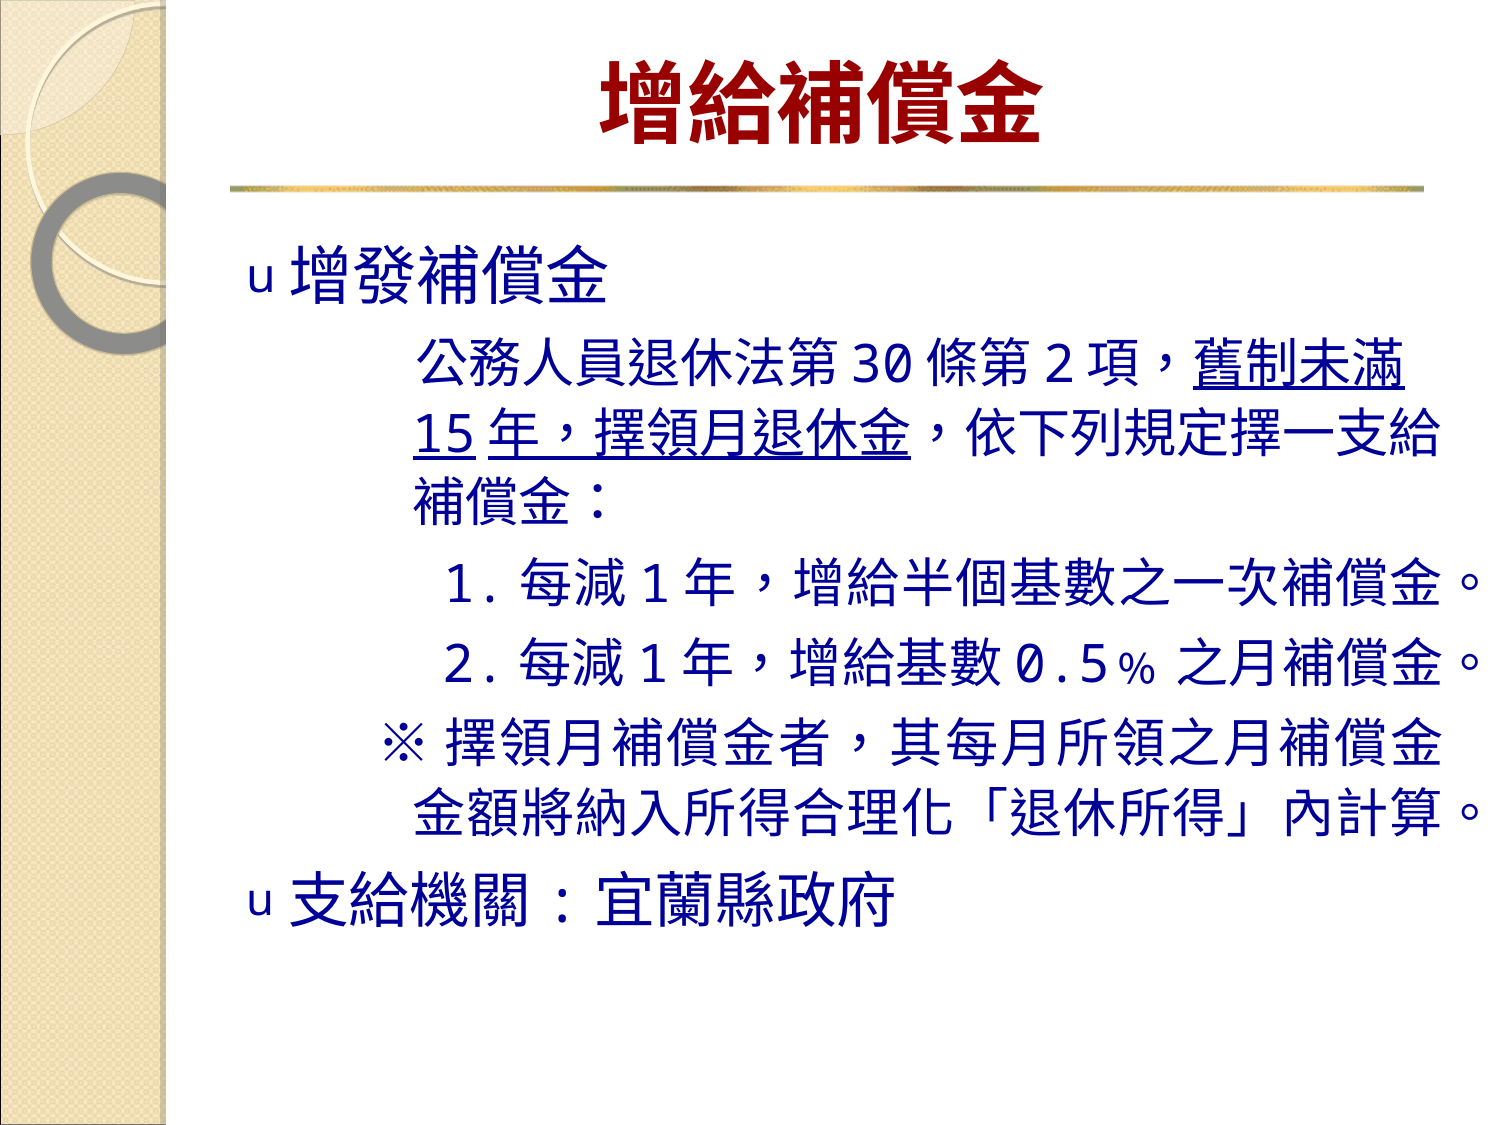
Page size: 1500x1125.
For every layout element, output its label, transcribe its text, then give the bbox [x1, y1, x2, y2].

picture [230, 180, 1424, 201]
title 增給補償金 [218, 16, 1426, 185]
list 增發補償金 公務人員退休法第30條第2項，舊制未滿15年，擇領月退休金，依下列規定擇一支給補償金： 1.每減1年，增給半個基數之一次補償金。 2.每減1年，增給基數0.5﹪之月補償金。 ※擇領月補償金者，其每月所領之月補償金 金額將納入所得合理化「退休所得」內計算。 支給機關:宜蘭縣政府 [206, 220, 1459, 1083]
